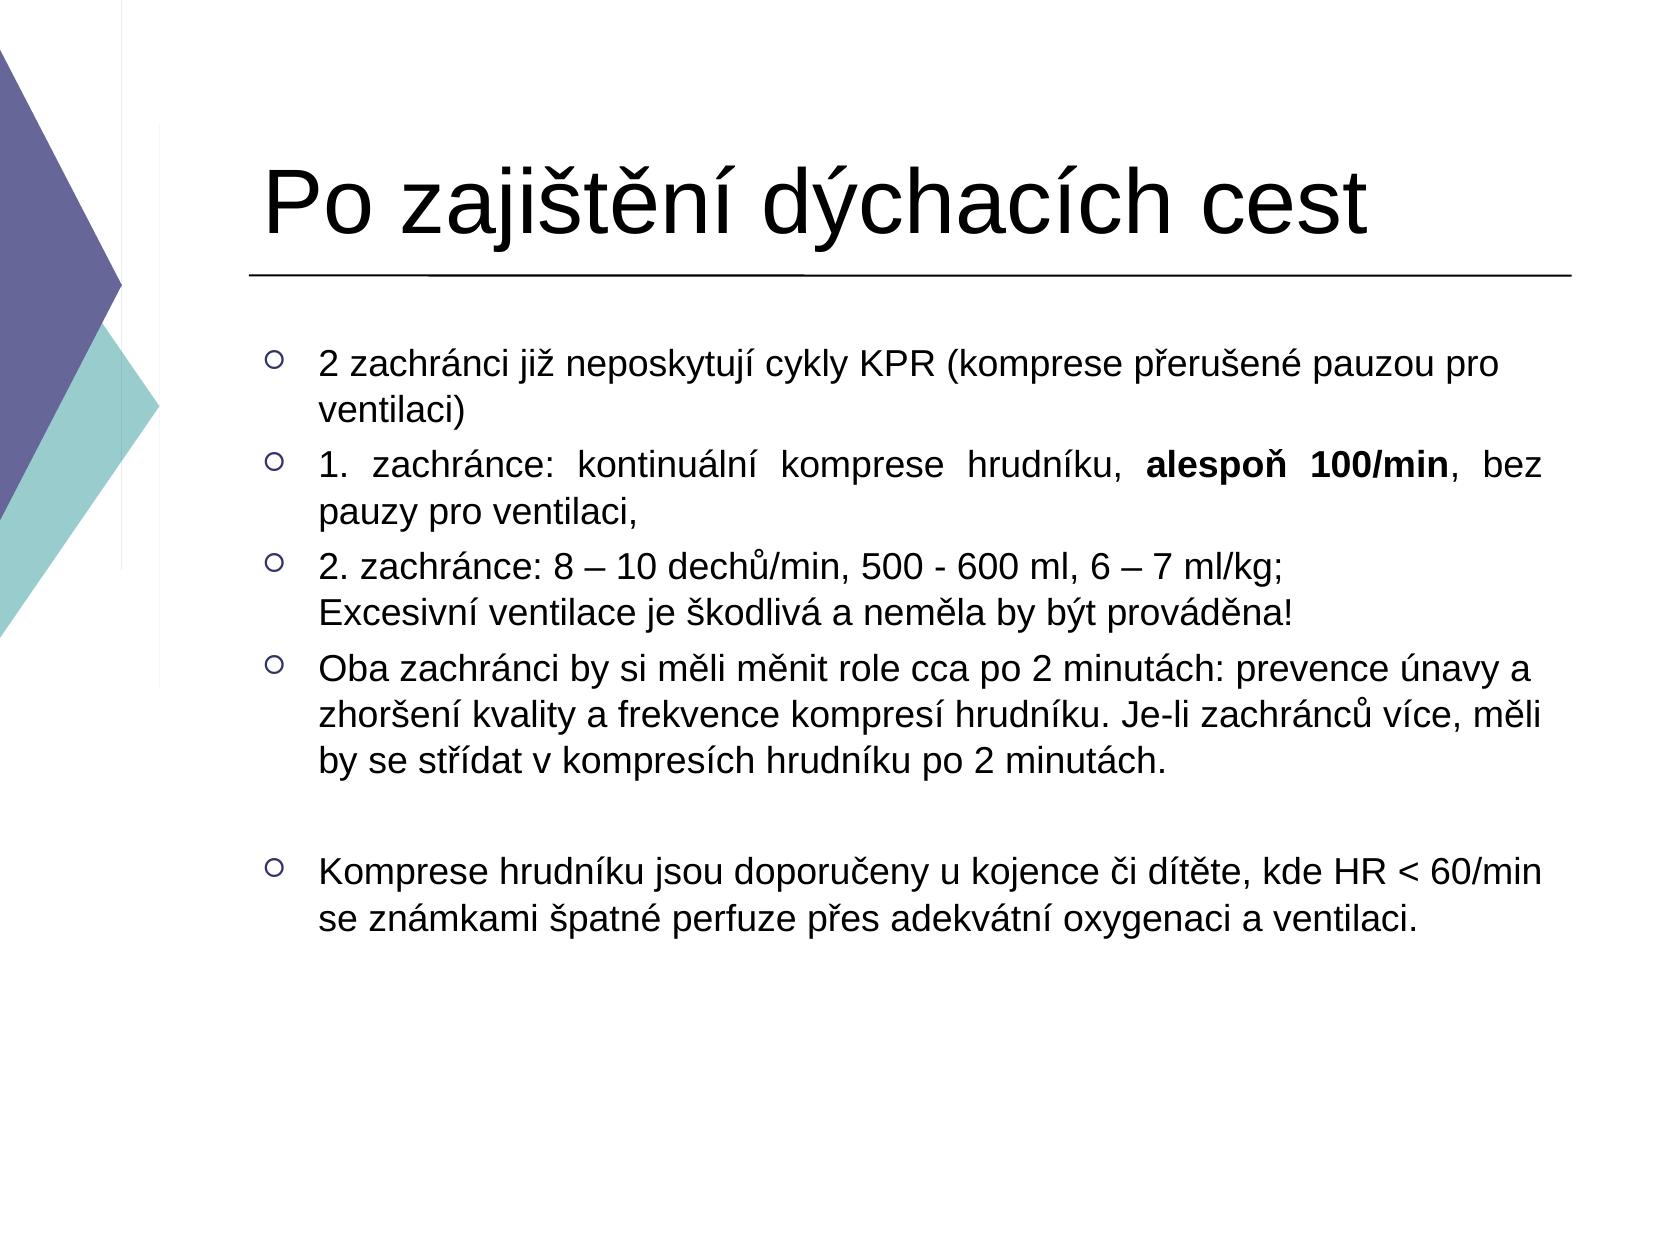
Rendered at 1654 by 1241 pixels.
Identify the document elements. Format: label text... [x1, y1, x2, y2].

title Po zajištění dýchacích cest [247, 54, 1654, 262]
list 2 zachránci již neposkytují cykly KPR (komprese přerušené pauzou pro ventilaci) 1. zachránce: kontinuální komprese hrudníku, alespoň 100/min, bez pauzy pro ventilaci, 2. zachránce: 8 – 10 dechů/min, 500 - 600 ml, 6 – 7 ml/kg; Excesivní ventilace je škodlivá a neměla by být prováděna! Oba zachránci by si měli měnit role cca po 2 minutách: prevence únavy a zhoršení kvality a frekvence kompresí hrudníku. Je-li zachránců více, měli by se střídat v kompresích hrudníku po 2 minutách. Komprese hrudníku jsou doporučeny u kojence či dítěte, kde HR < 60/min se známkami špatné perfuze přes adekvátní oxygenaci a ventilaci. [247, 330, 1571, 1228]
